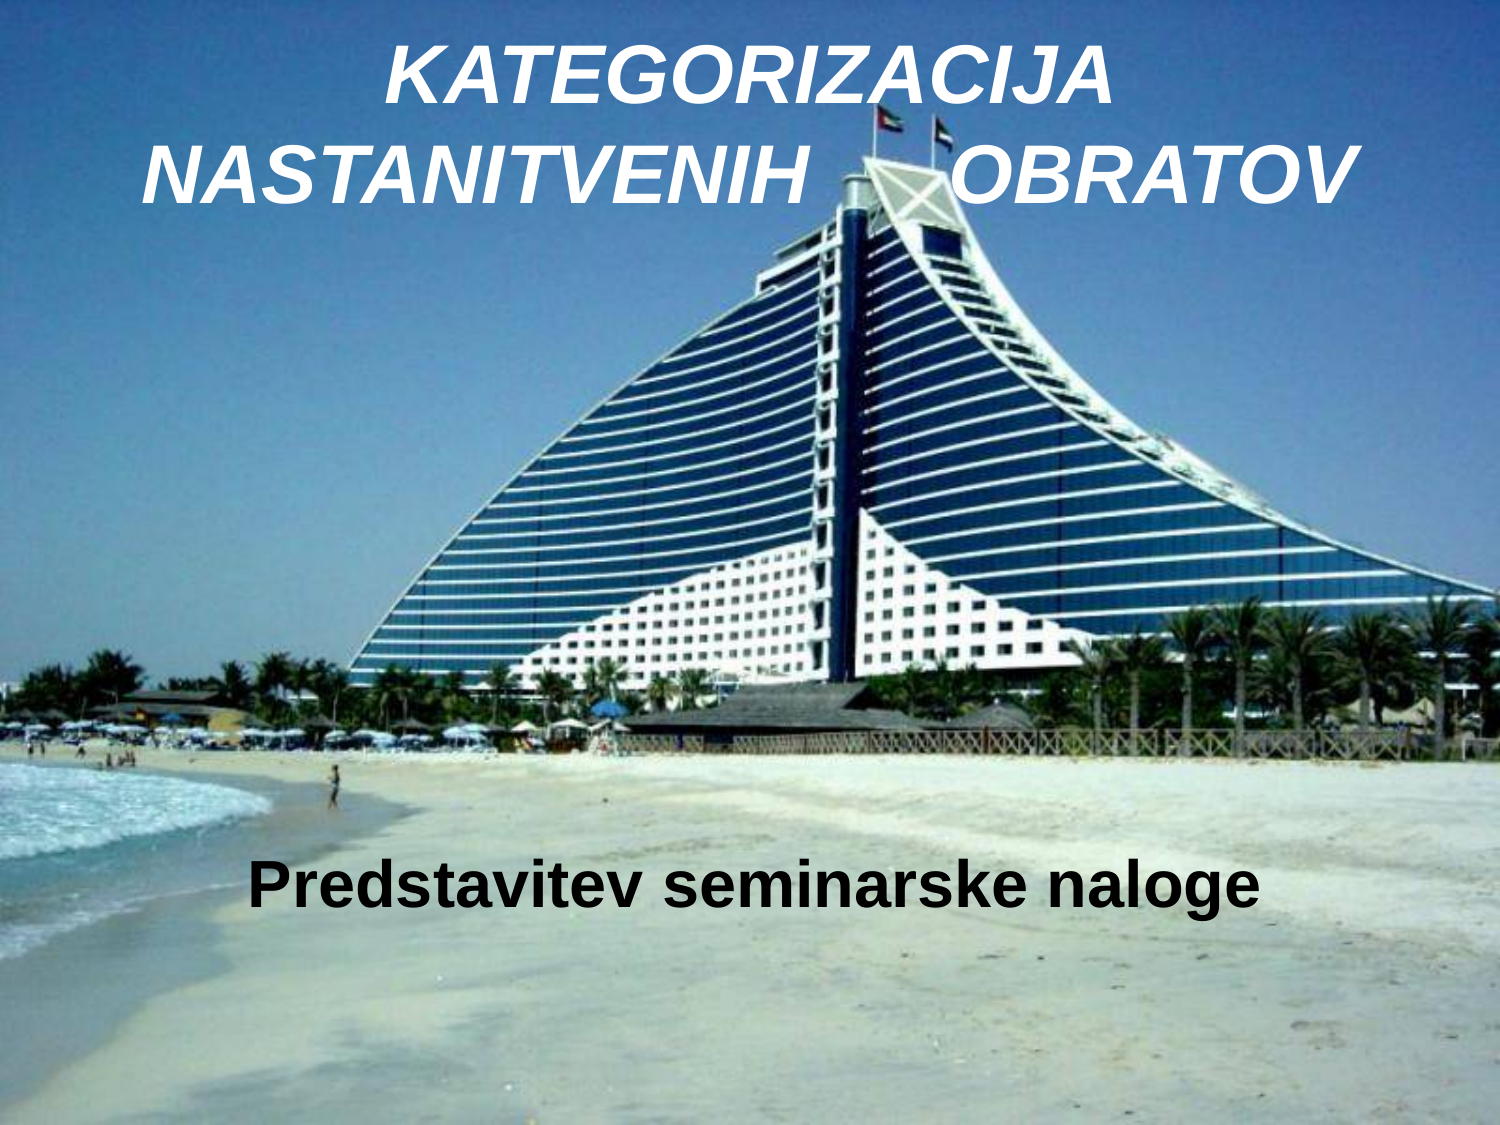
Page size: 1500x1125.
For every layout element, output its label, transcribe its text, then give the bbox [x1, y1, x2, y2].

subtitle Predstavitev seminarske naloge [230, 739, 1281, 1028]
title KATEGORIZACIJA NASTANITVENIH OBRATOV [112, 0, 1388, 242]
picture [0, 0, 1500, 1125]
